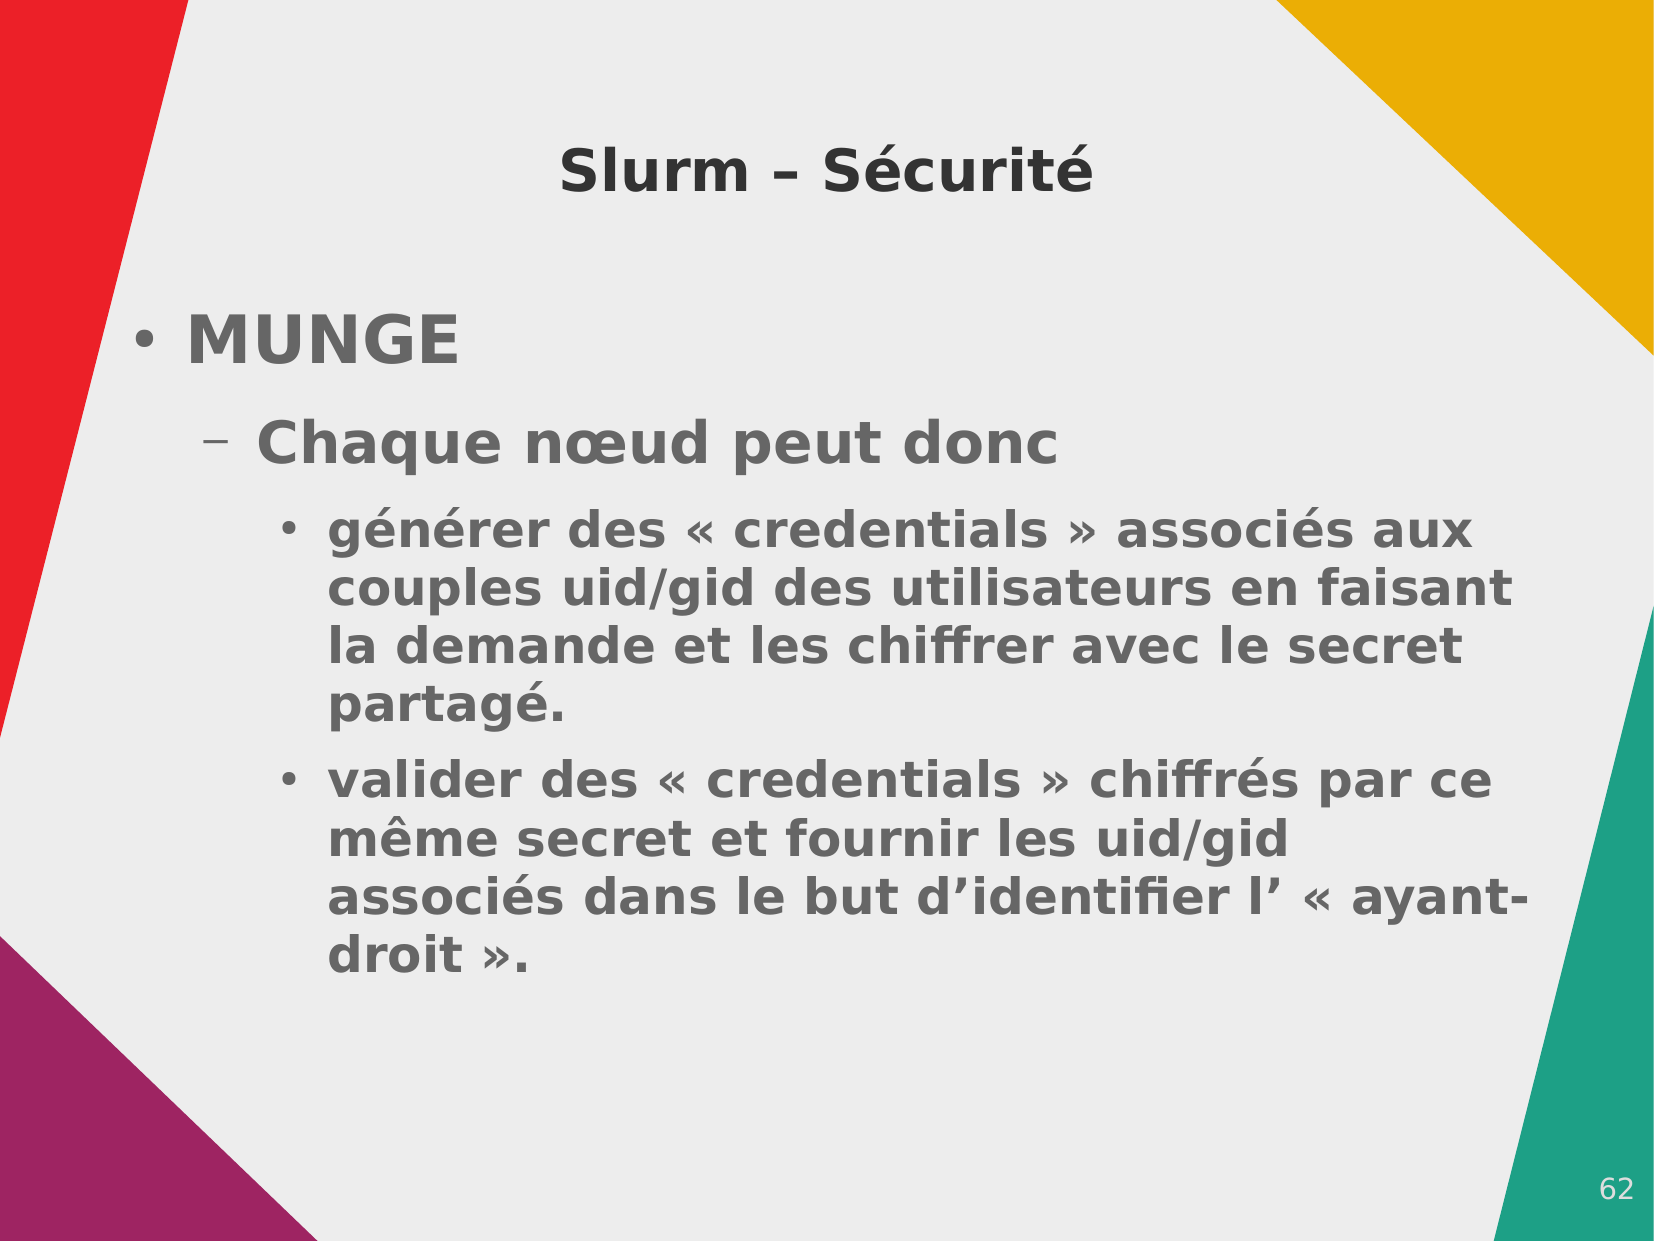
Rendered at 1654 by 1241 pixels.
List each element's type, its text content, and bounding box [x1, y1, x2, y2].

title Slurm – Sécurité [114, 73, 1539, 271]
list MUNGE Chaque nœud peut donc générer des « credentials » associés aux couples uid/gid des utilisateurs en faisant la demande et les chiffrer avec le secret partagé. valider des « credentials » chiffrés par ce même secret et fournir les uid/gid associés dans le but d’identifier l’ « ayant-droit ». [114, 302, 1539, 1217]
